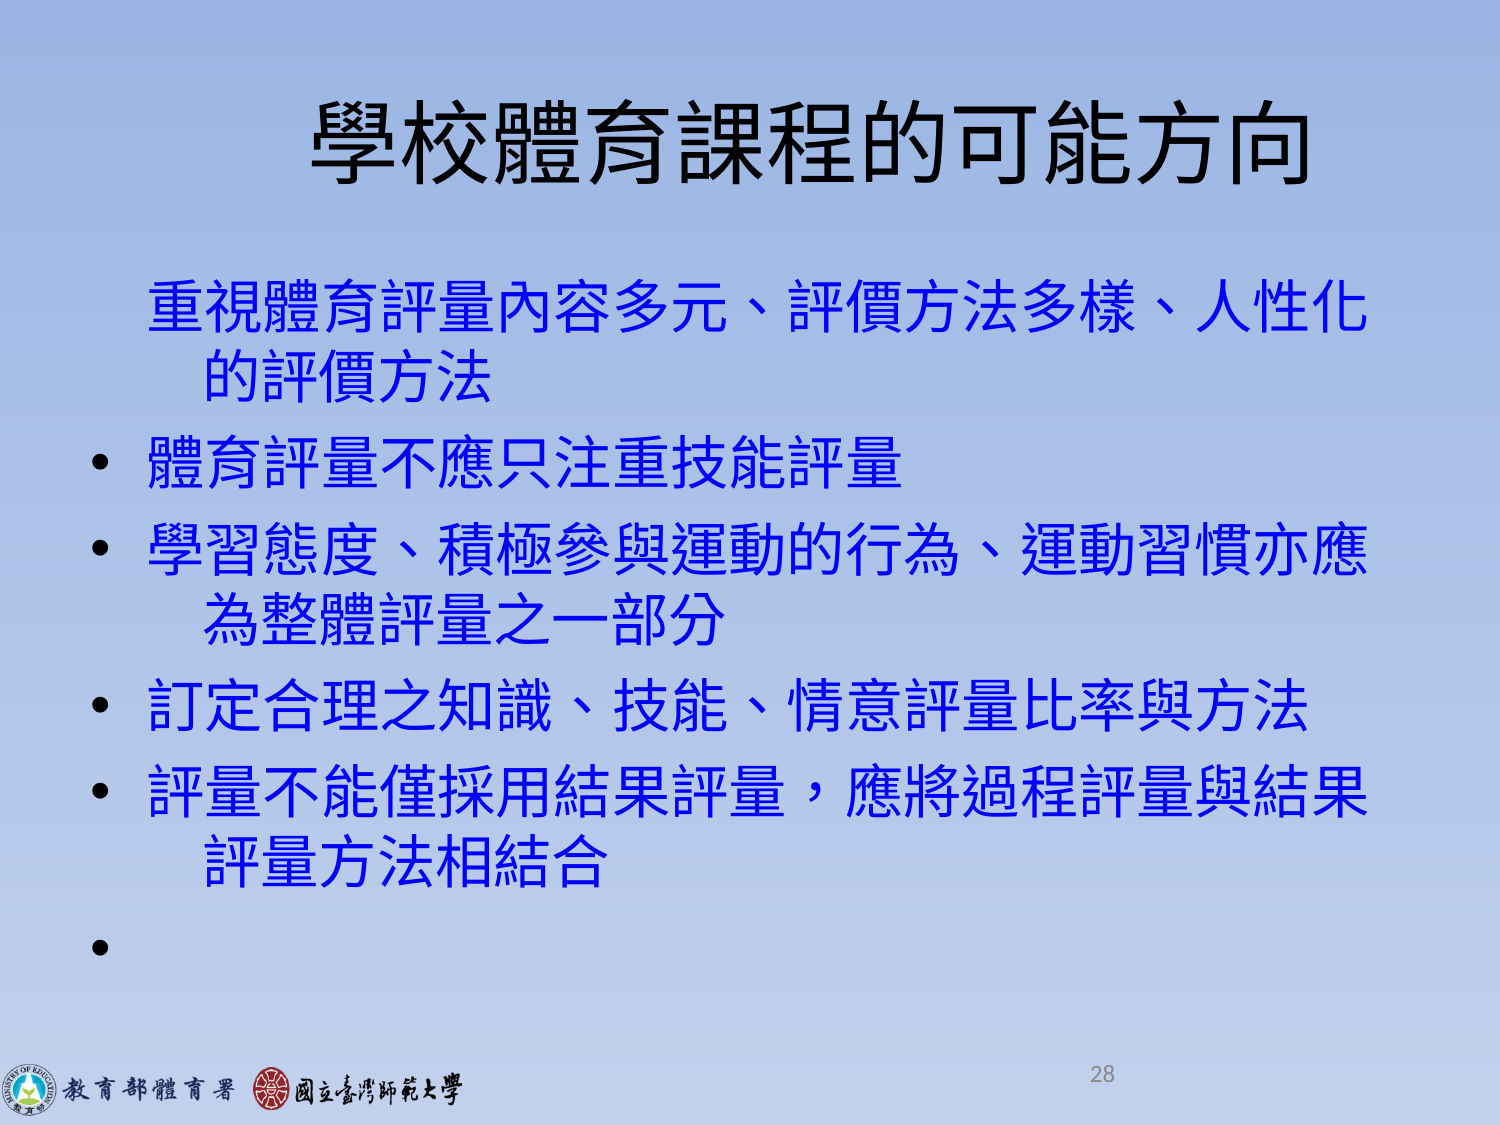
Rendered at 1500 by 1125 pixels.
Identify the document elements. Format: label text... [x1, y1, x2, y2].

title 學校體育課程的可能方向 [142, 78, 1483, 204]
text_box [1074, 1042, 1426, 1103]
list 重視體育評量內容多元、評價方法多樣、人性化的評價方法 體育評量不應只注重技能評量 學習態度、積極參與運動的行為、運動習慣亦應為整體評量之一部分 訂定合理之知識、技能、情意評量比率與方法 評量不能僅採用結果評量，應將過程評量與結果評量方法相結合 [75, 262, 1426, 1005]
